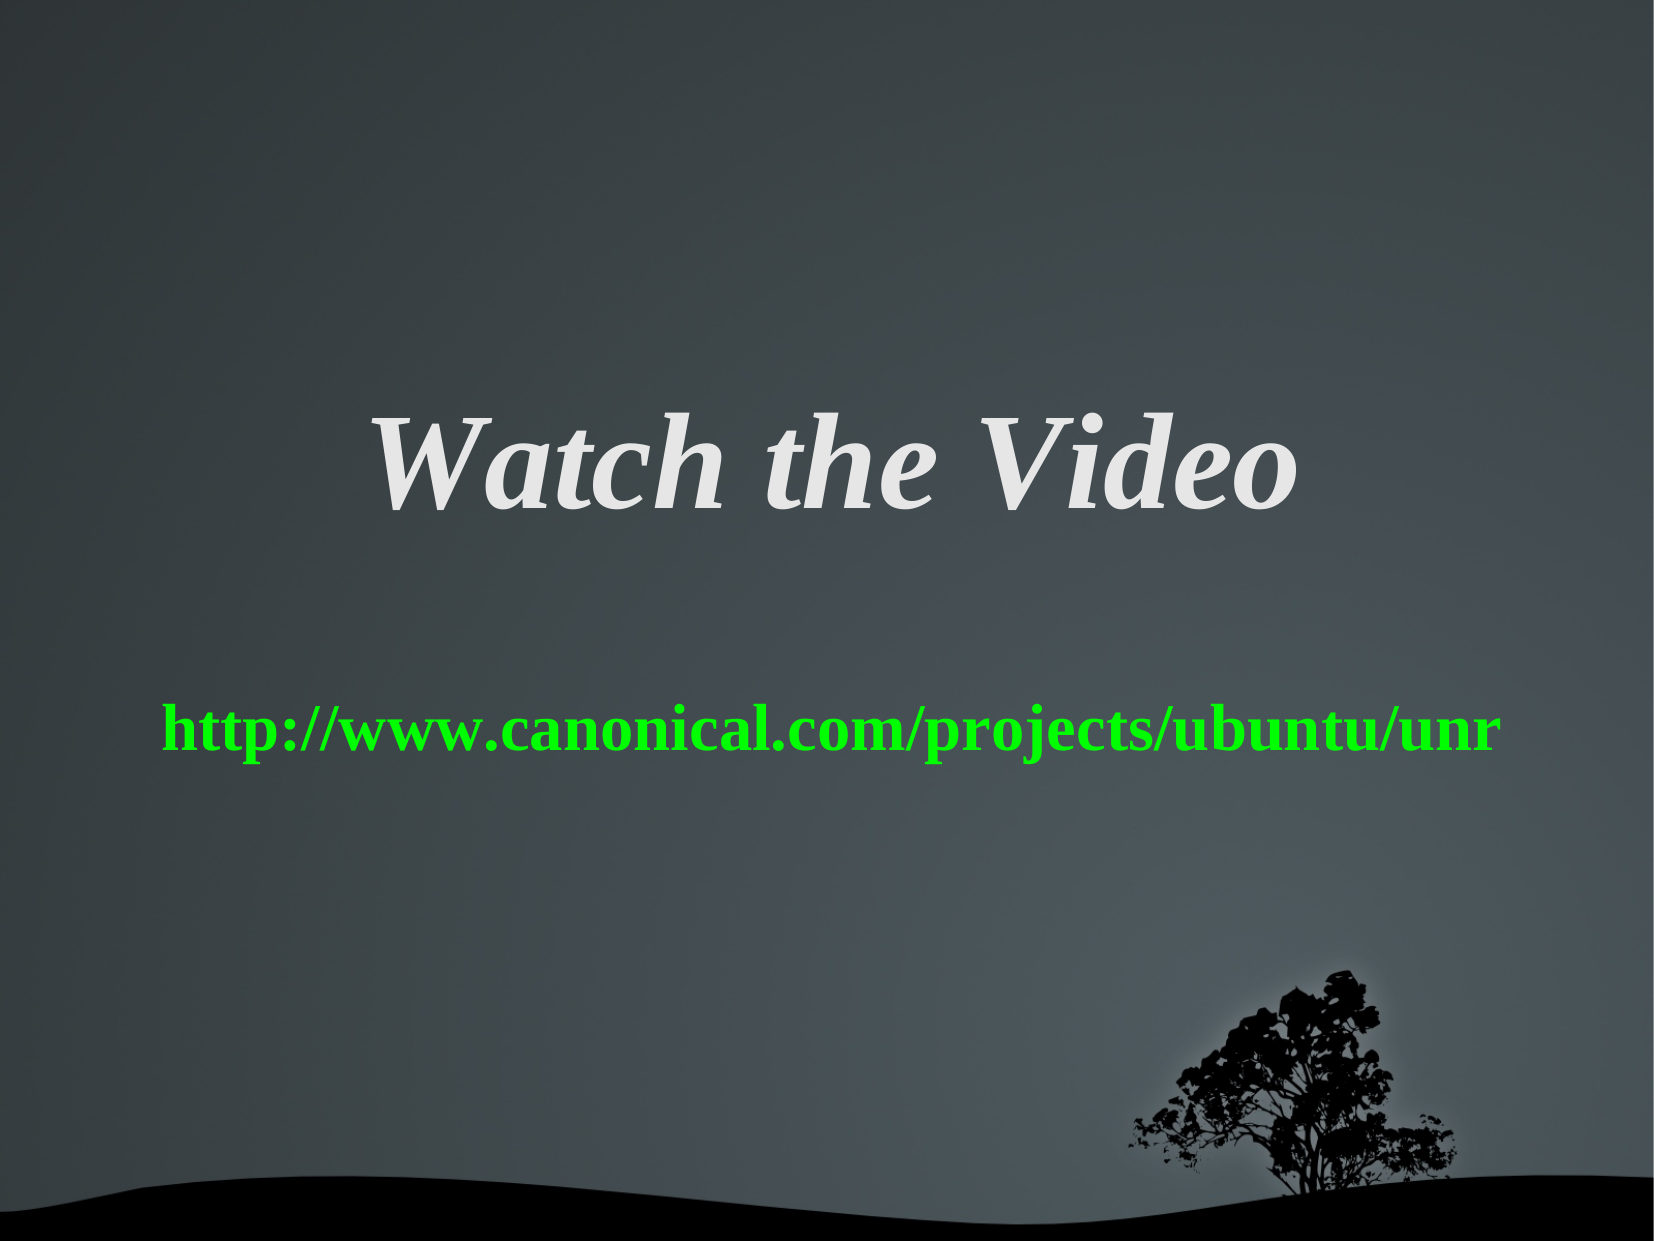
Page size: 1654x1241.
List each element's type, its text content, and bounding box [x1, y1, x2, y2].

title Watch the Video http://www.canonical.com/projects/ubuntu/unr [88, 354, 1577, 797]
picture [0, 0, 1654, 1241]
